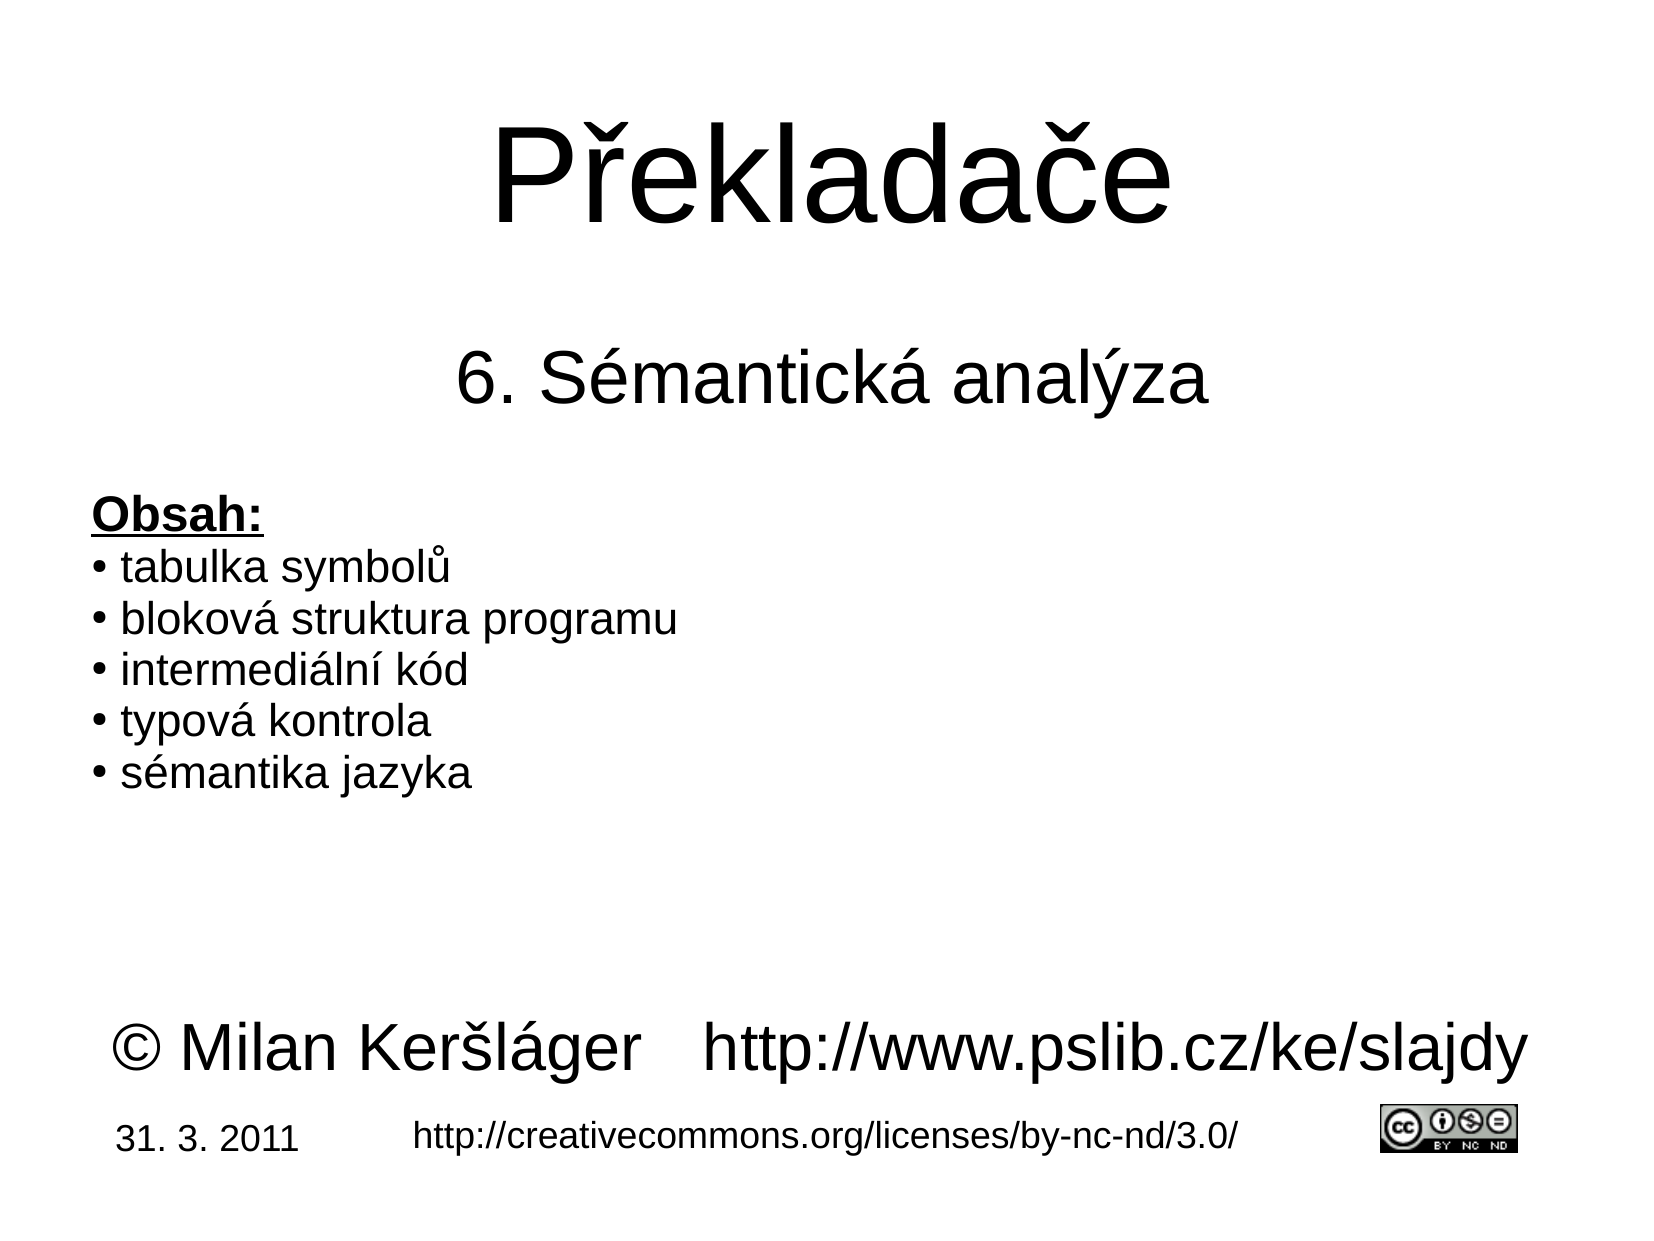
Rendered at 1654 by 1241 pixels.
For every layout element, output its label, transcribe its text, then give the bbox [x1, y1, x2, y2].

title Překladače 6. Sémantická analýza [88, 56, 1577, 461]
list © Milan Keršláger http://www.pslib.cz/ke/slajdy [76, 1009, 1565, 1087]
text_box 31.3.2011 [100, 1110, 337, 1168]
text_box http://creativecommons.org/licenses/by-nc-nd/3.0/ [339, 1107, 1313, 1165]
picture [1380, 1104, 1518, 1153]
text_box Obsah: tabulka symbolů bloková struktura programu intermediální kód typová kontrola sémantika jazyka [76, 478, 1583, 806]
